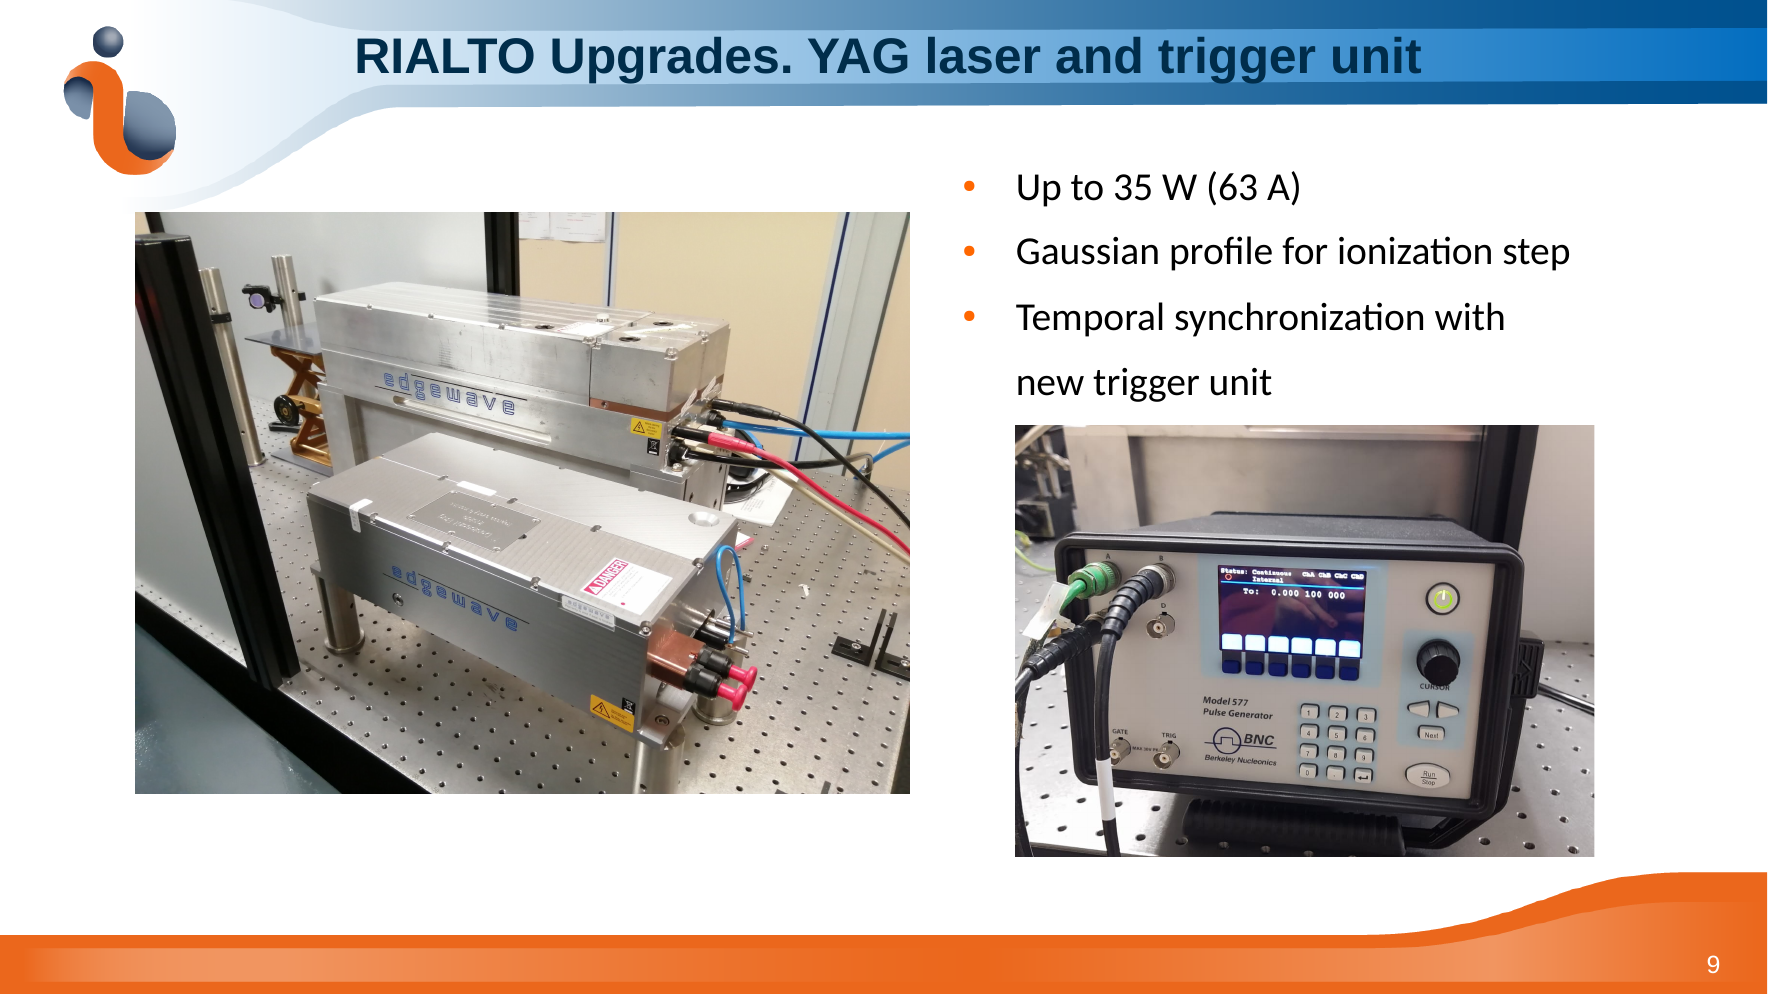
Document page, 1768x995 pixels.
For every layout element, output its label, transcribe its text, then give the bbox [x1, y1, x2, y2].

picture [0, 0, 1768, 994]
list Up to 35 W (63 A) Gaussian profile for ionization step Temporal synchronization with new trigger unit [944, 171, 1768, 756]
title RIALTO Upgrades. YAG laser and trigger unit [354, 0, 1524, 113]
